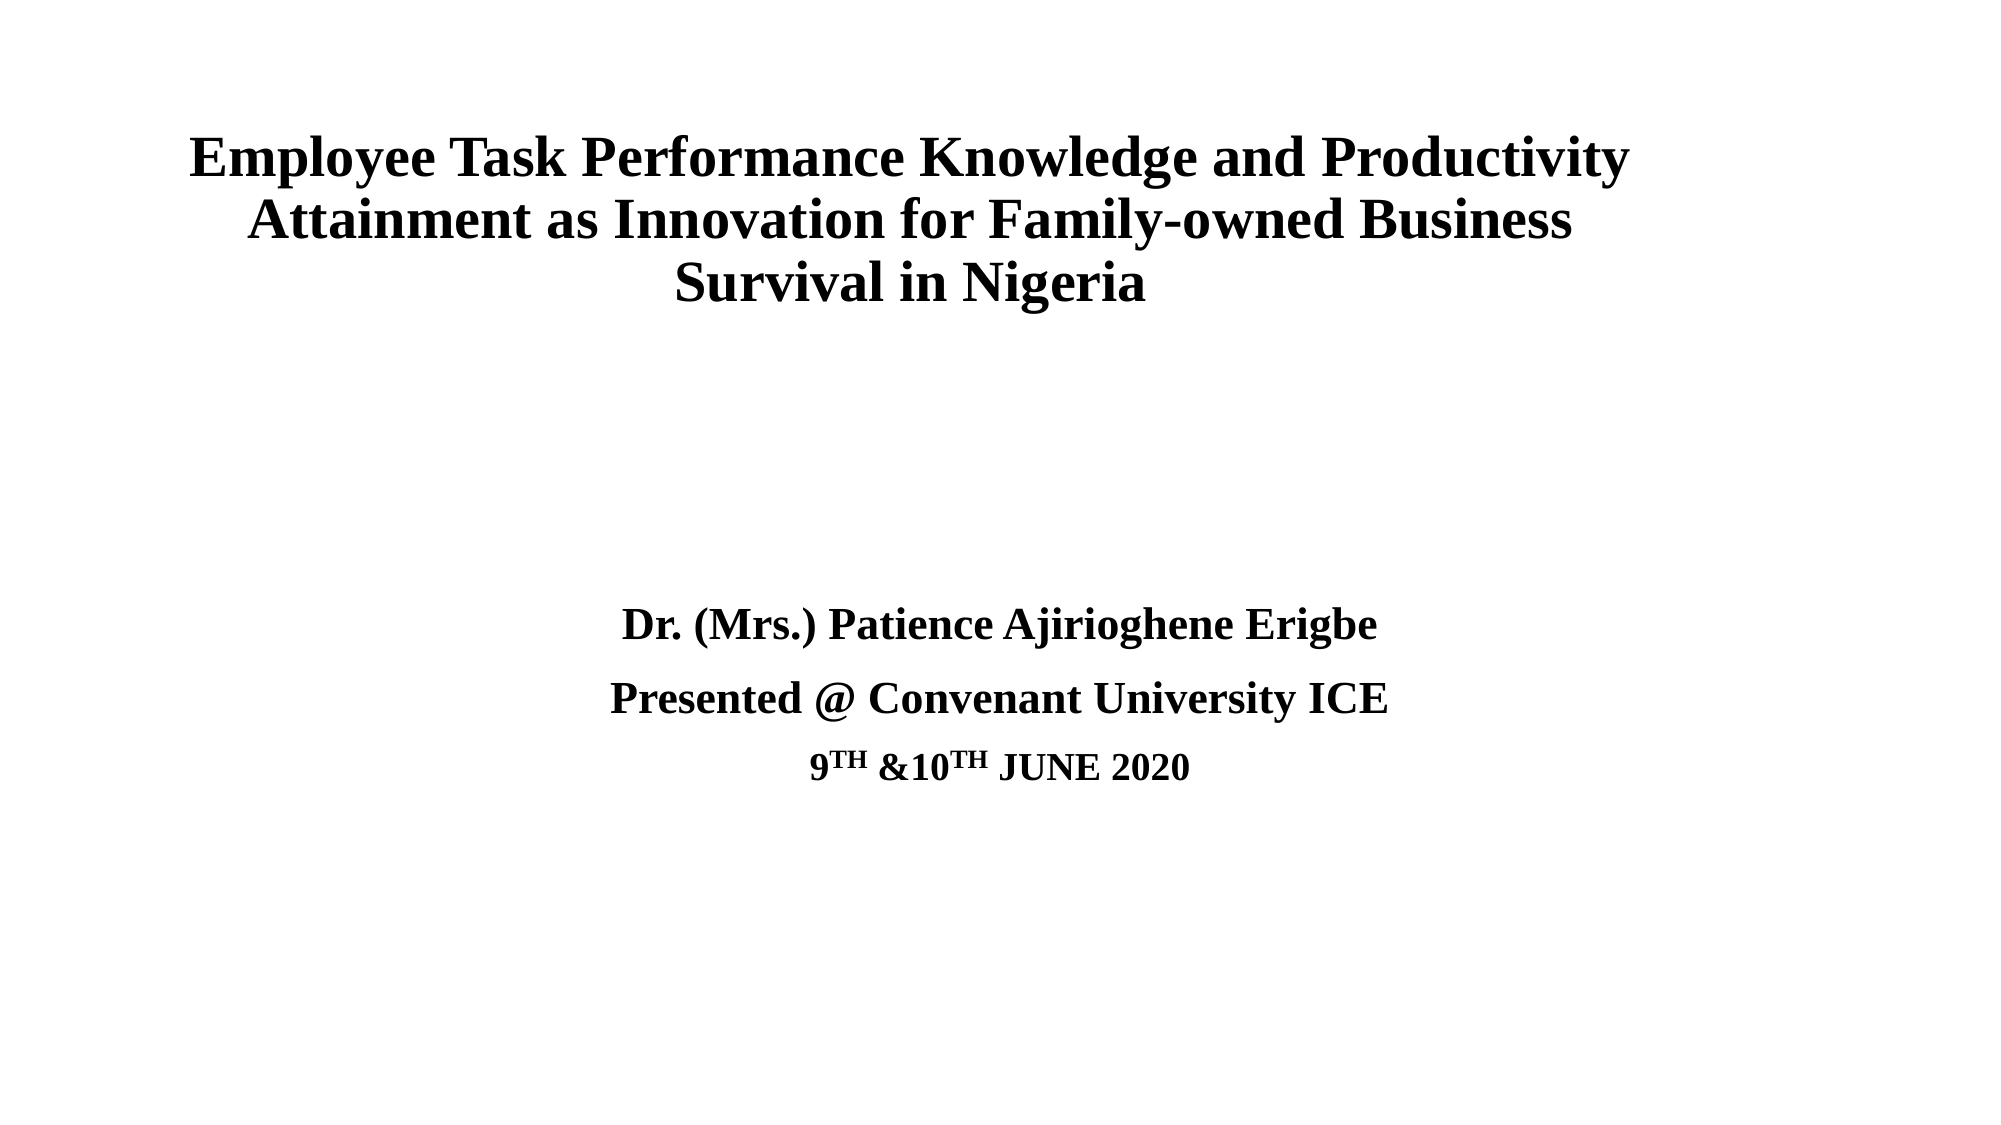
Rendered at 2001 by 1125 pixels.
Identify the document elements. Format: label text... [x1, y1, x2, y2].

subtitle Dr. (Mrs.) Patience Ajirioghene Erigbe Presented @ Convenant University ICE 9TH &10TH JUNE 2020 [249, 590, 1750, 863]
title Employee Task Performance Knowledge and Productivity Attainment as Innovation for Family-owned Business Survival in Nigeria [160, 0, 1661, 392]
